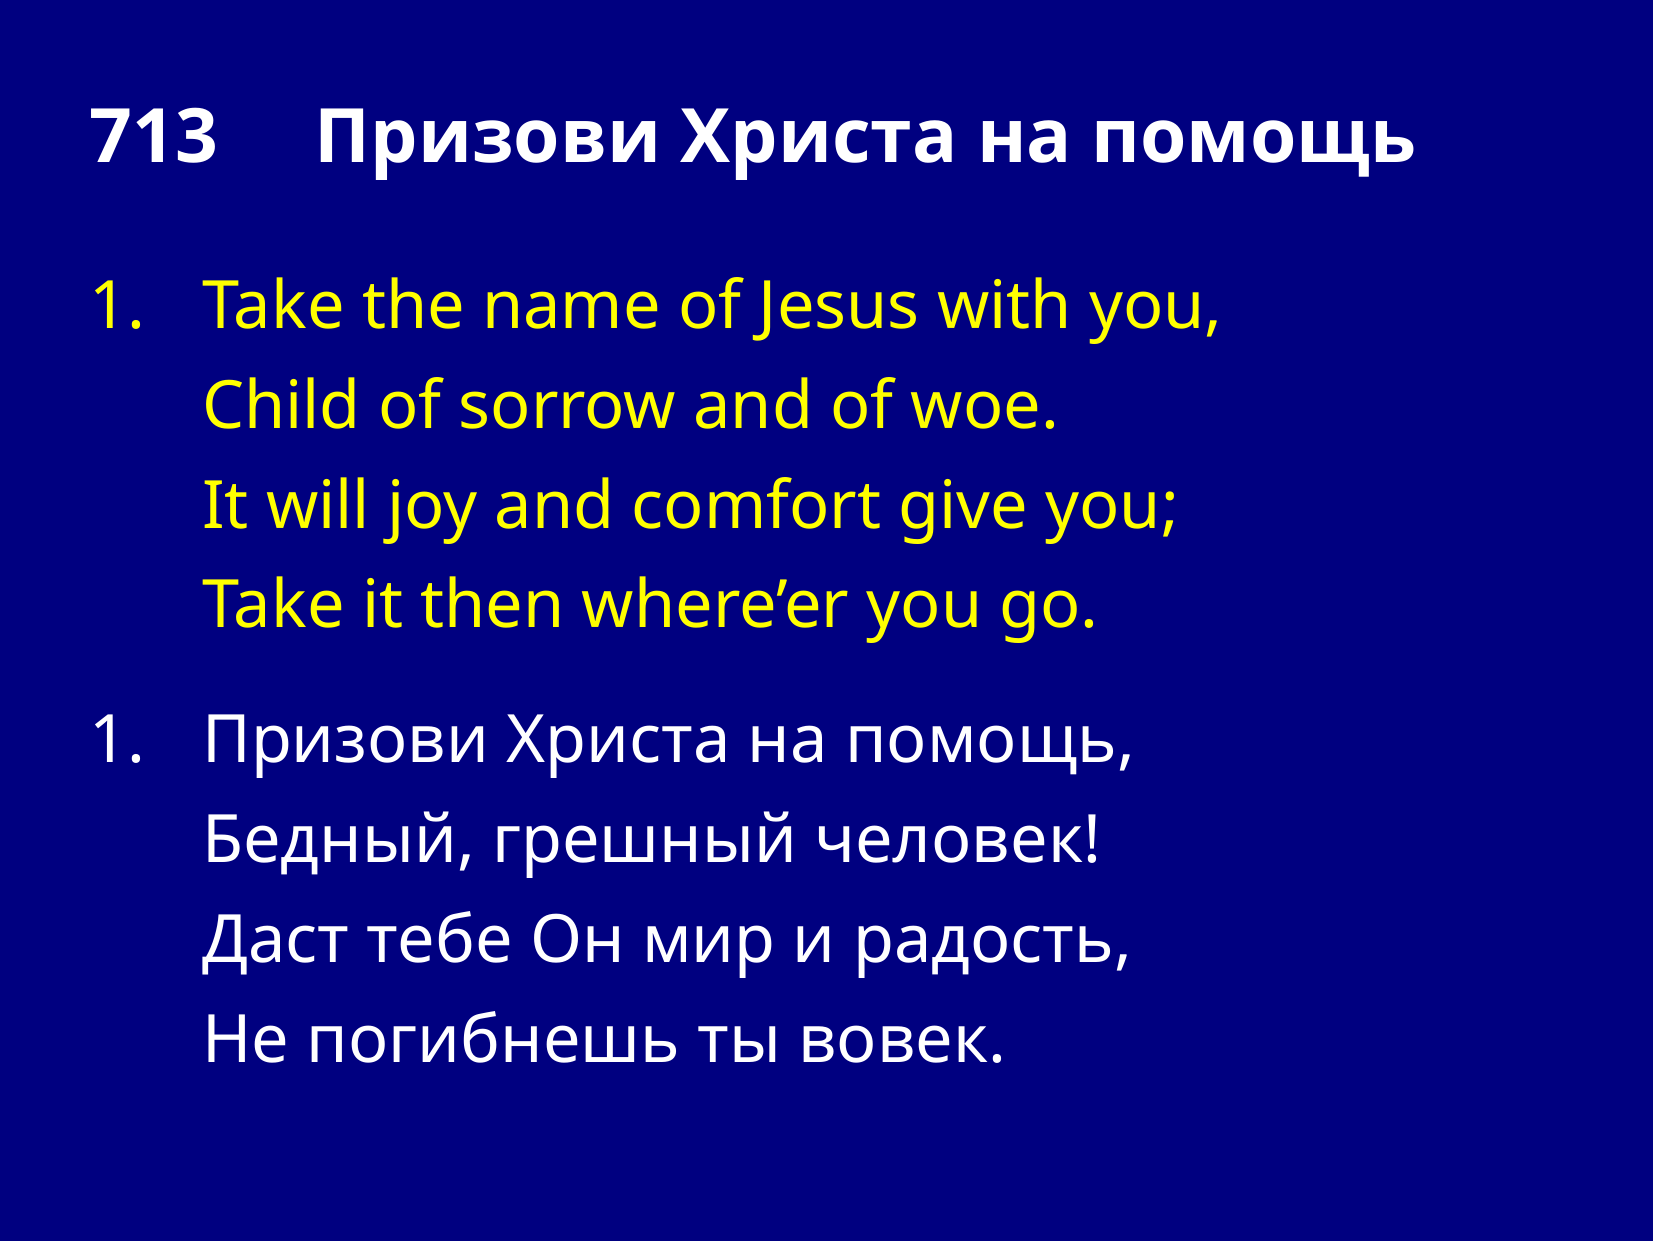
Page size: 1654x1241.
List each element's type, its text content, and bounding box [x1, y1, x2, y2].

text_box 1. Take the name of Jesus with you, Child of sorrow and of woe. It will joy and comfort give you; Take it then where’er you go. [75, 188, 1576, 638]
text_box 713 Призови Христа на помощь [75, 75, 1576, 188]
text_box 1. Призови Христа на помощь, Бедный, грешный человек! Даст тебе Он мир и радость, Не погибнешь ты вовек. [75, 675, 1576, 1163]
